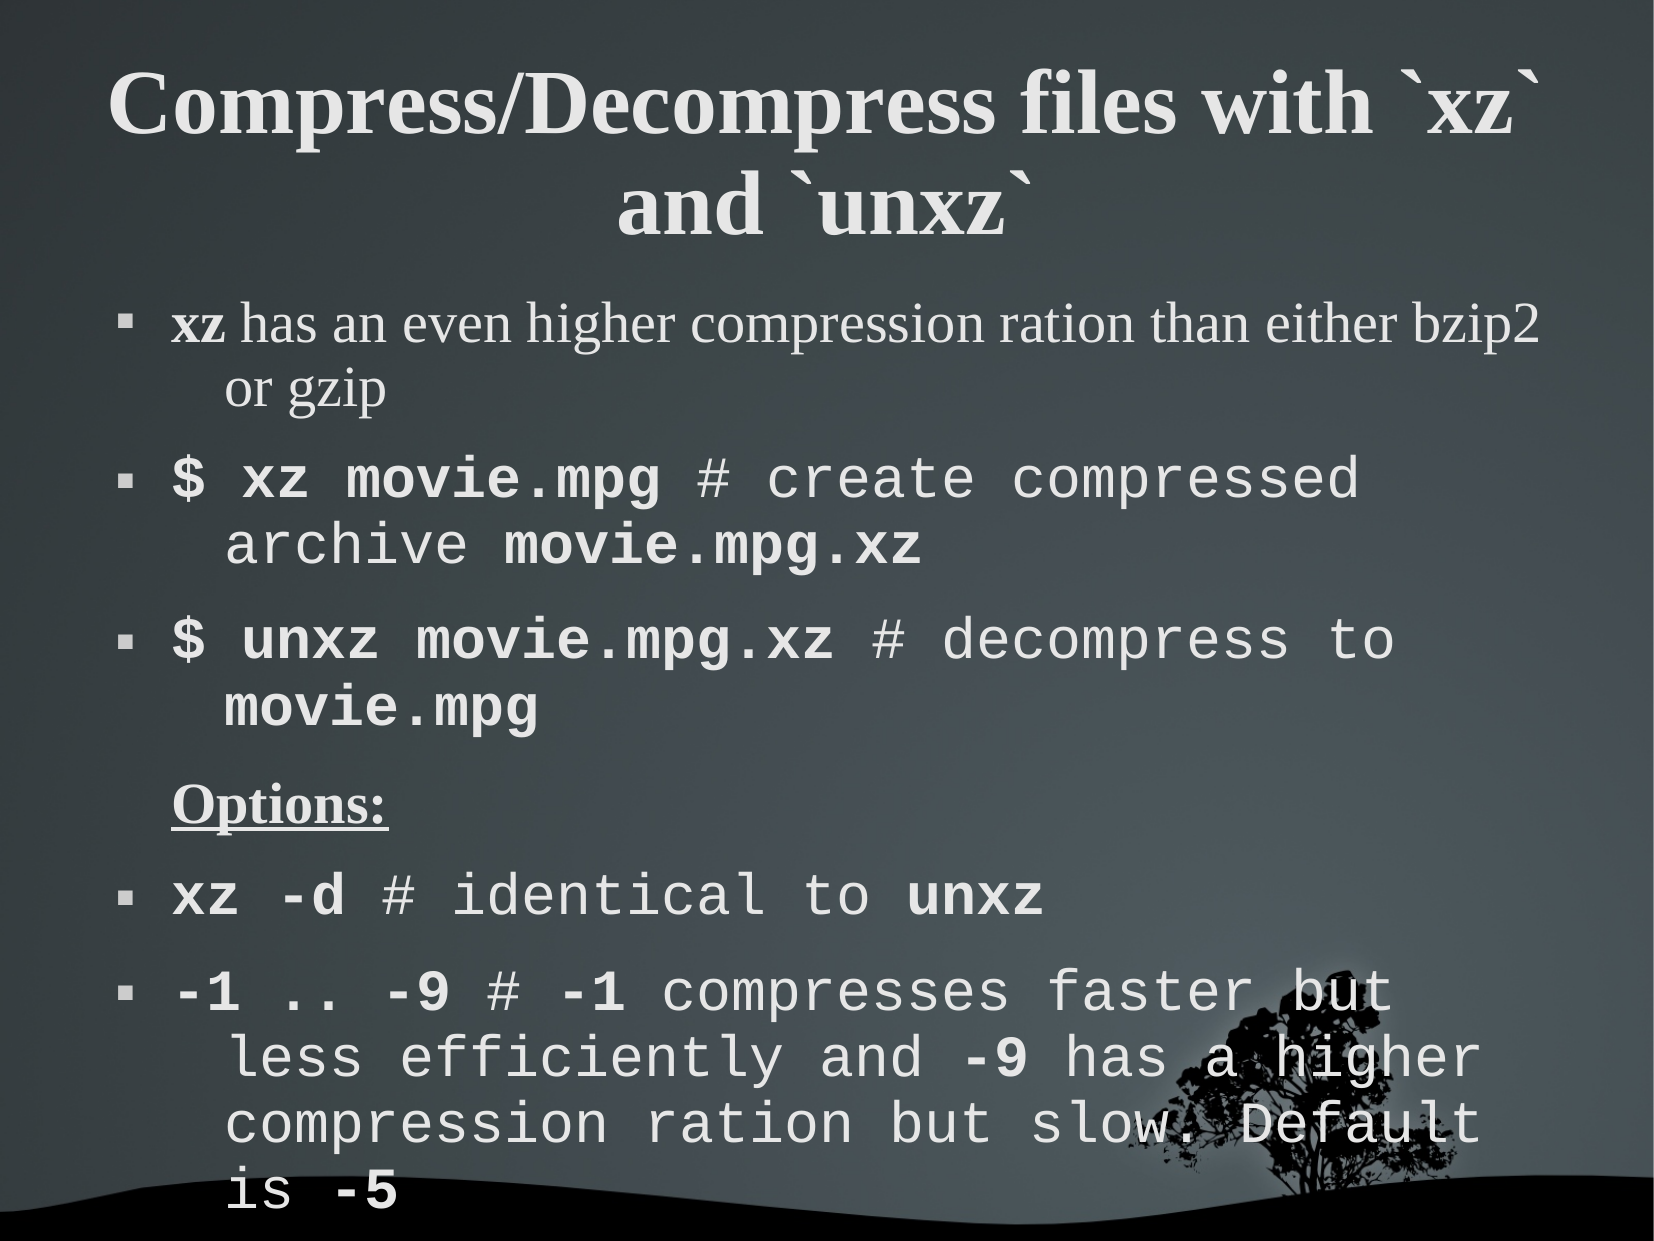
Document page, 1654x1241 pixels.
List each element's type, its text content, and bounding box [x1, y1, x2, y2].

picture [0, 0, 1654, 1241]
list xz has an even higher compression ration than either bzip2 or gzip $ xz movie.mpg # create compressed archive movie.mpg.xz $ unxz movie.mpg.xz # decompress to movie.mpg Options: xz -d # identical to unxz -1 .. -9 # -1 compresses faster but less efficiently and -9 has a higher compression ration but slow. Default is -5 [82, 290, 1571, 1241]
title Compress/Decompress files with `xz` and `unxz` [82, 33, 1571, 273]
